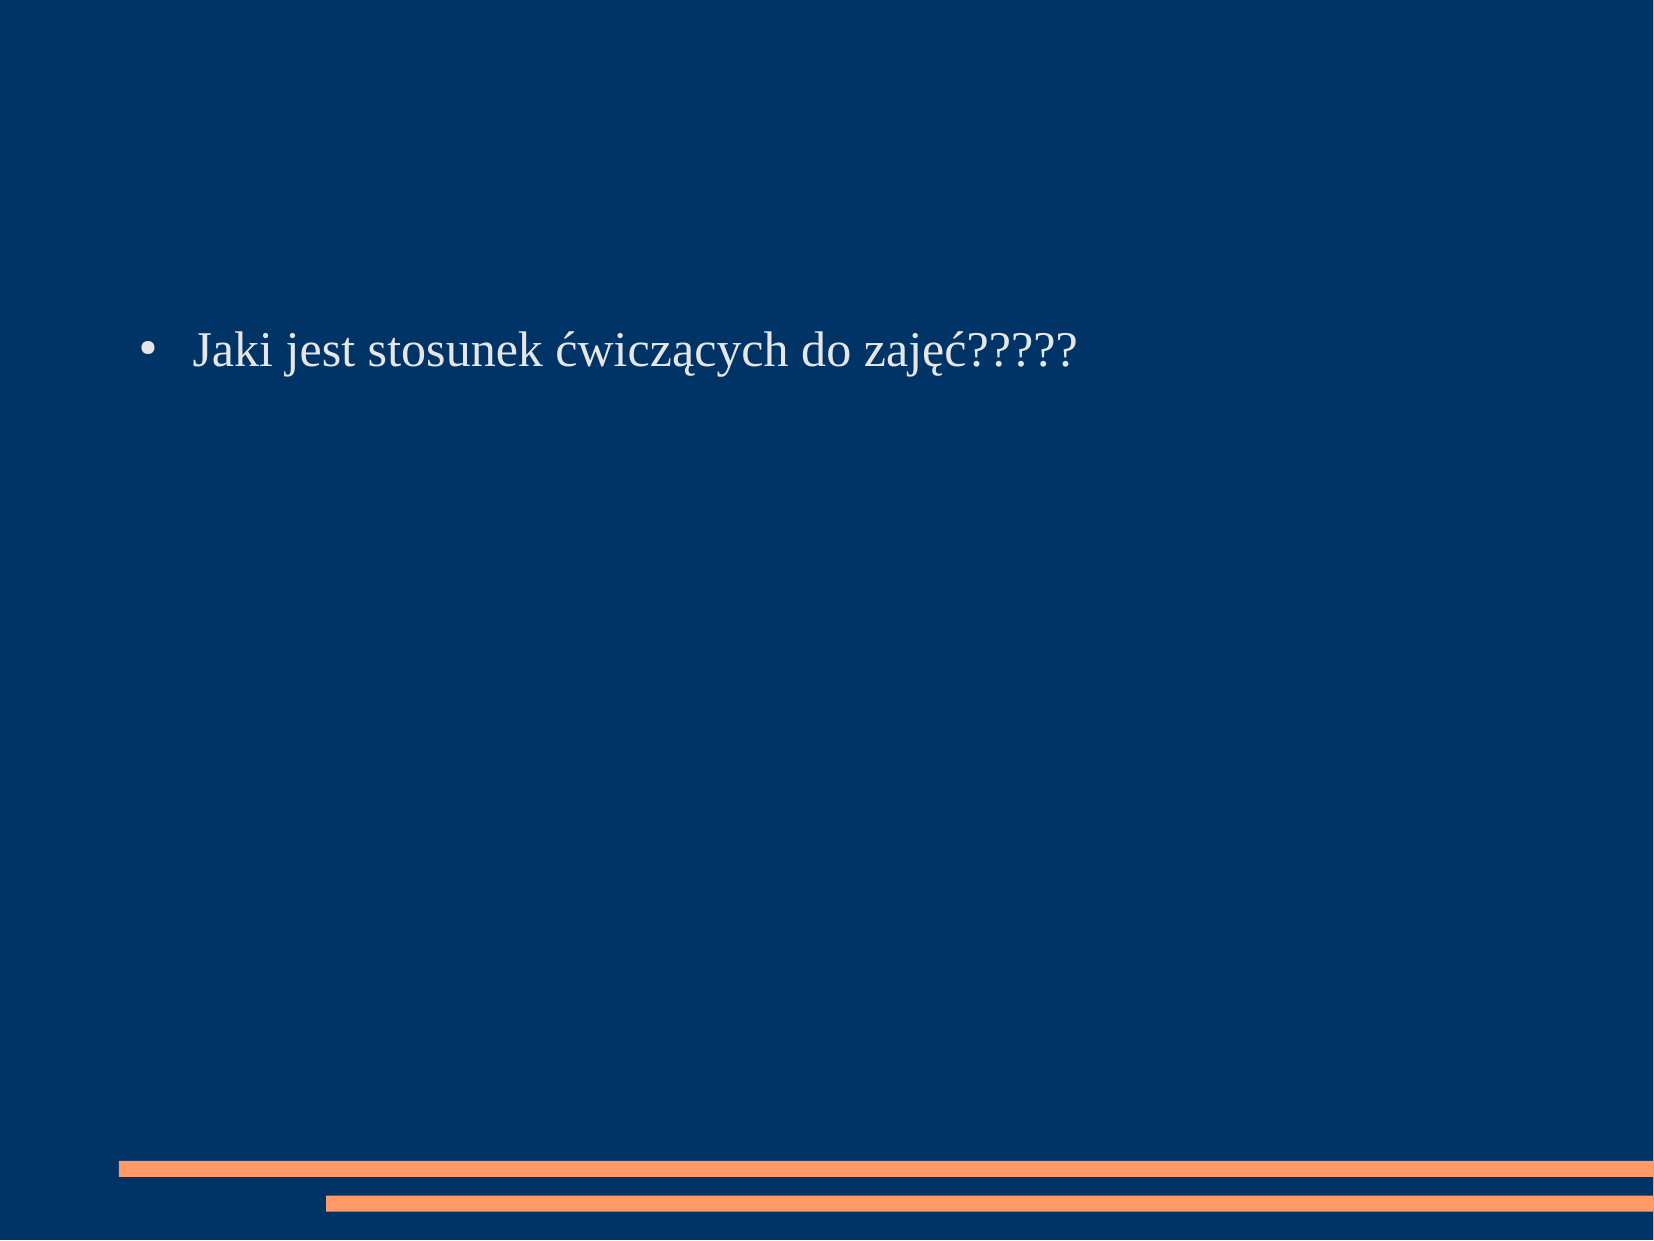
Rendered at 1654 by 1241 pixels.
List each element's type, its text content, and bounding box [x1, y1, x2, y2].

list Jaki jest stosunek ćwiczących do zajęć????? [121, 322, 1561, 1132]
